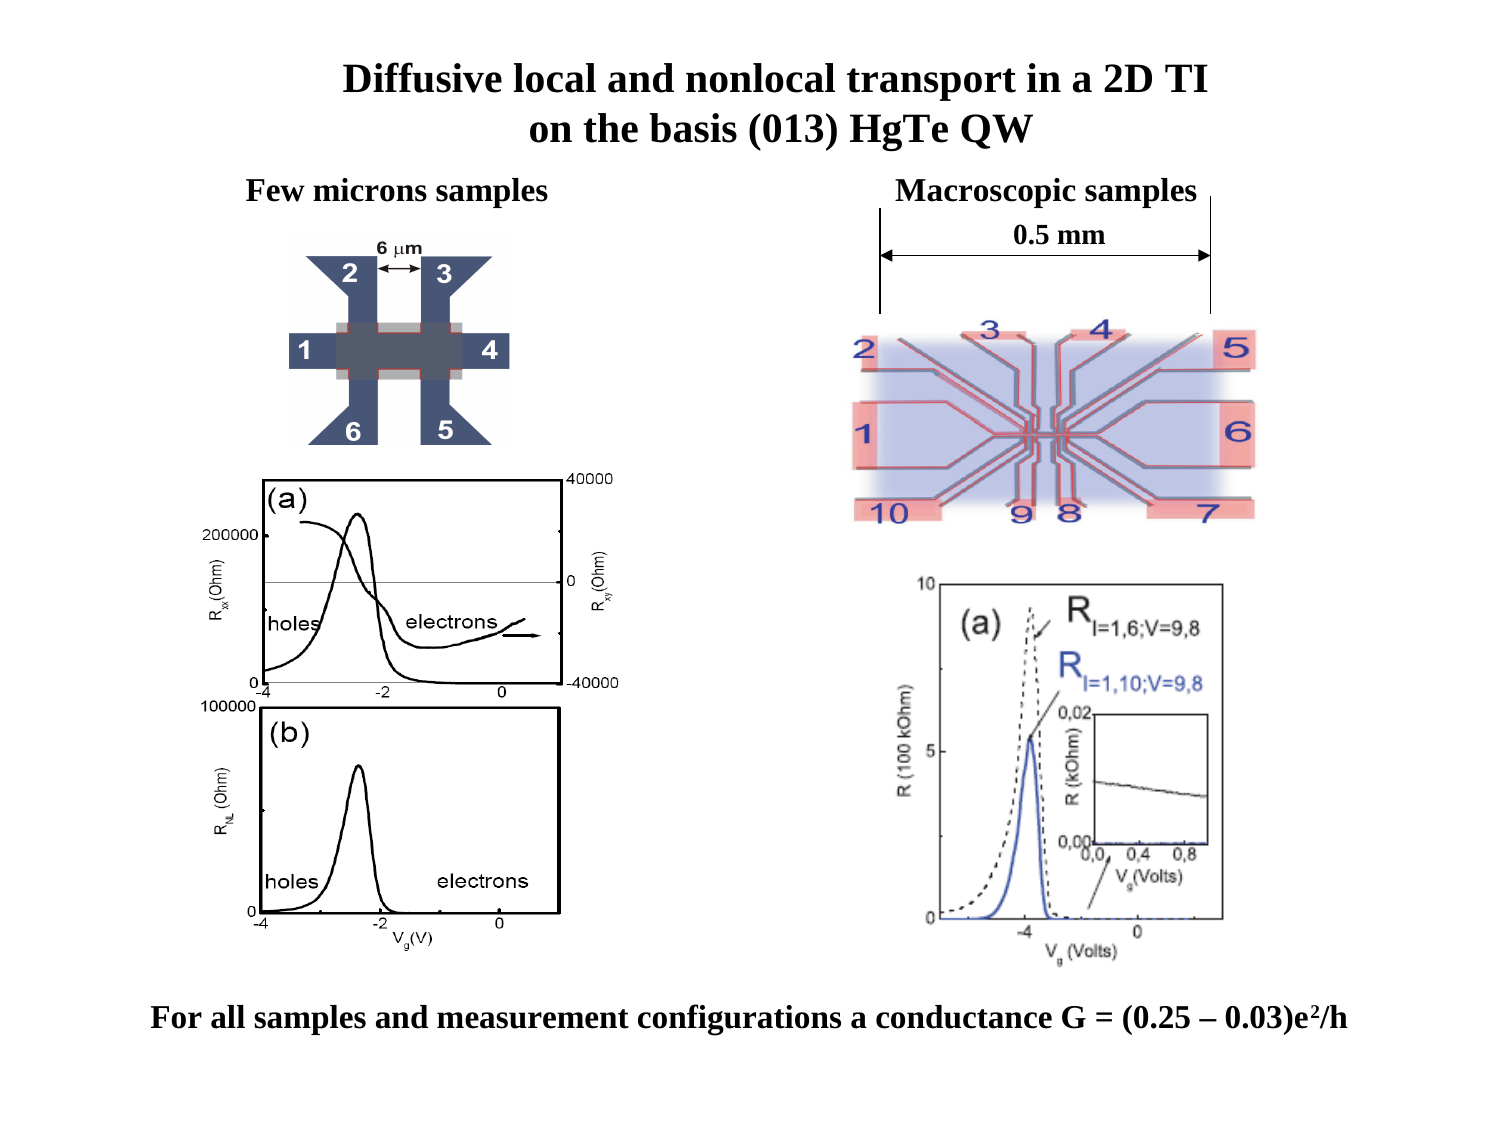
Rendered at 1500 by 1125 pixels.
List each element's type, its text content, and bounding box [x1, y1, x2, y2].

text_box Macroscopic samples [880, 160, 1213, 217]
text_box Few microns samples [230, 160, 564, 217]
picture [844, 314, 1270, 528]
text_box For all samples and measurement configurations a conductance G = (0.25 – 0.03)e2/h [135, 987, 1400, 1044]
text_box 0.5 mm [998, 217, 1121, 259]
picture [868, 562, 1251, 980]
text_box Diffusive local and nonlocal transport in a 2D TI on the basis (013) HgTe QW [135, 42, 1428, 159]
picture [194, 467, 621, 953]
picture [289, 231, 510, 445]
